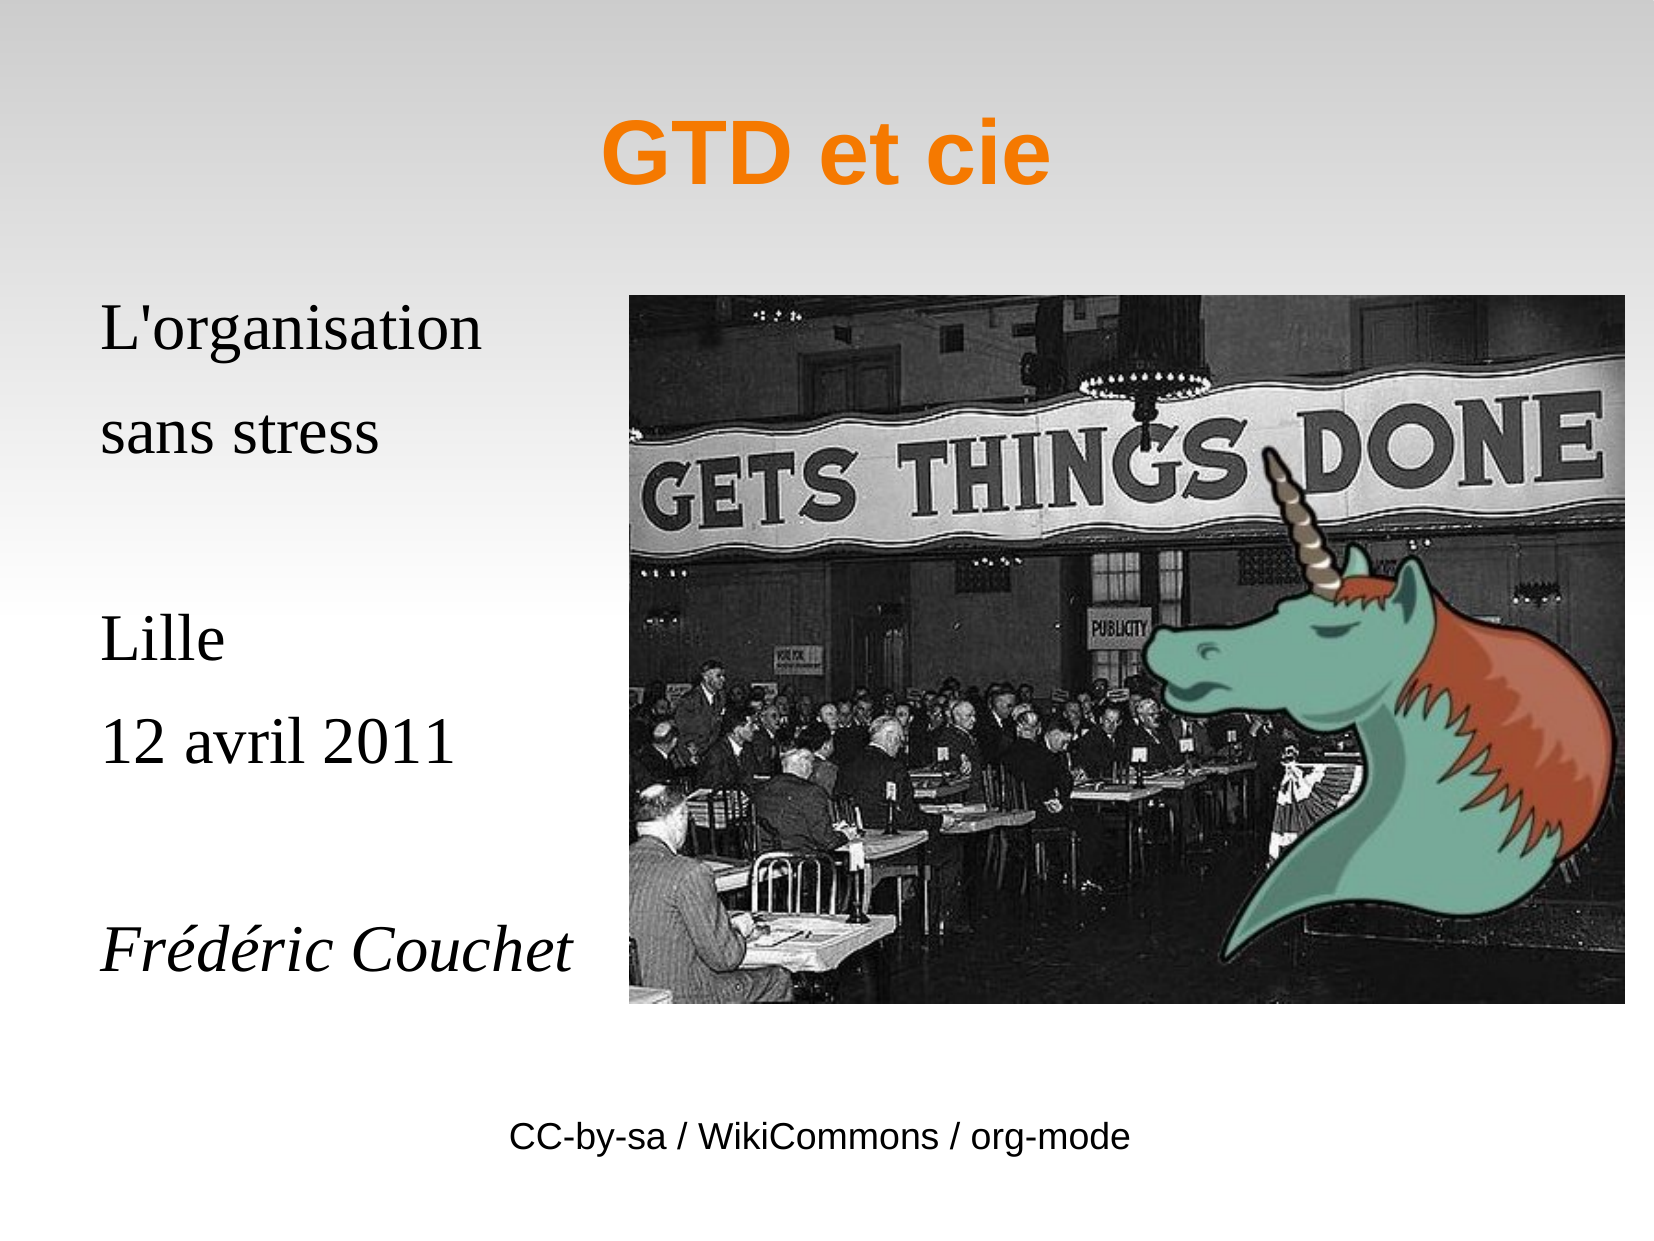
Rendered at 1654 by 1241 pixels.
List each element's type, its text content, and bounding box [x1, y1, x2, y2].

text_box CC-by-sa / WikiCommons / org-mode [494, 1108, 1146, 1166]
title GTD et cie [82, 49, 1571, 257]
picture [629, 295, 1625, 1004]
list L'organisation sans stress Lille 12 avril 2011 Frédéric Couchet [82, 290, 1571, 1109]
